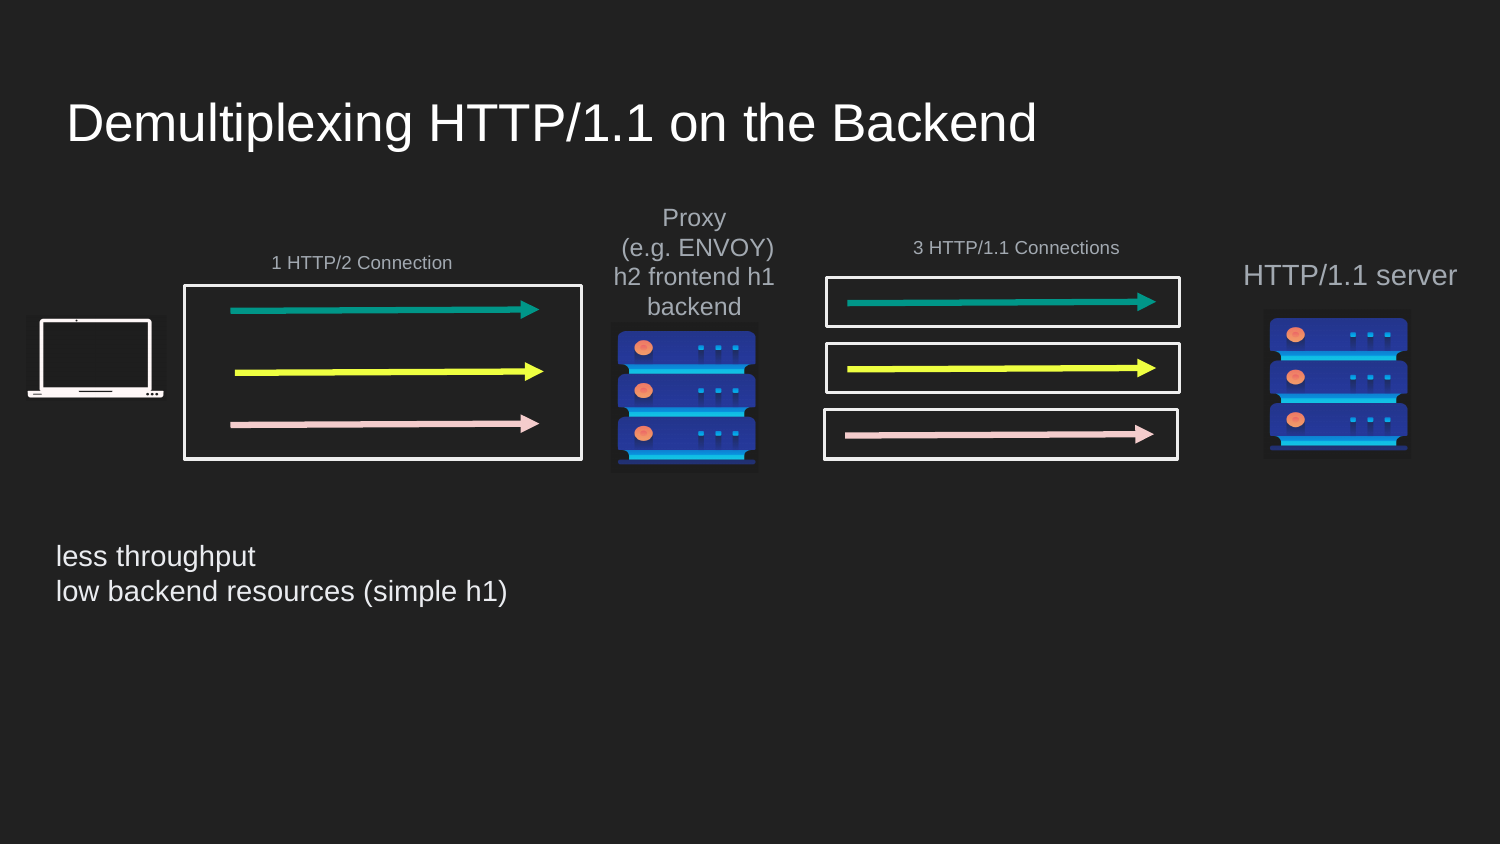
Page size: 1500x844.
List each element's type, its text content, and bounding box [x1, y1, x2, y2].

text_box less throughput low backend resources (simple h1) [40, 521, 534, 622]
title Demultiplexing HTTP/1.1 on the Backend [51, 72, 1449, 167]
picture [1263, 309, 1412, 459]
picture [610, 336, 759, 473]
text_box Proxy (e.g. ENVOY) h2 frontend h1 backend [564, 186, 825, 336]
text_box 3 HTTP/1.1 Connections [898, 220, 1169, 274]
picture [26, 315, 167, 401]
text_box HTTP/1.1 server [1228, 241, 1482, 307]
text_box 1 HTTP/2 Connection [256, 235, 527, 288]
